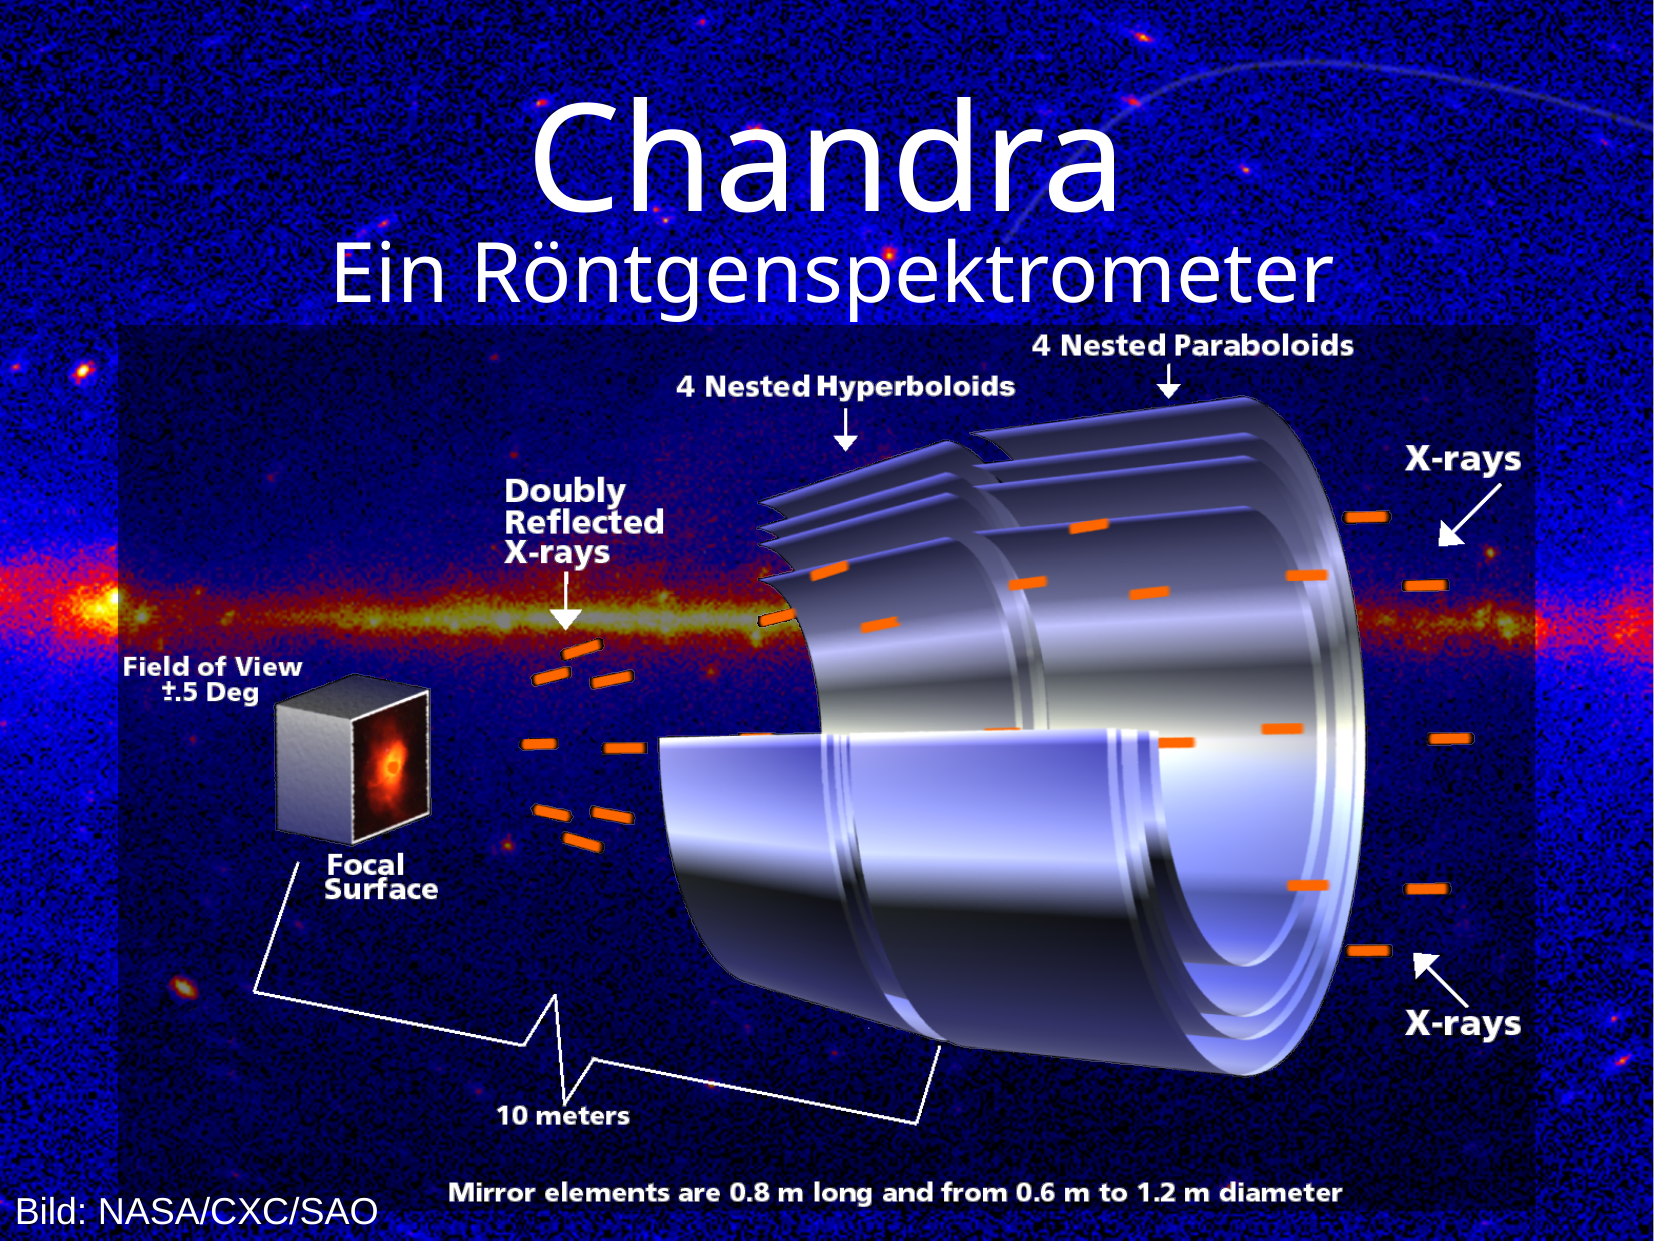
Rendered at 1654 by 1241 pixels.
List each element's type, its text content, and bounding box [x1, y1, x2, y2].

text_box Bild: NASA/CXC/SAO [0, 1183, 394, 1241]
text_box Ein Röntgenspektrometer [425, 206, 1241, 324]
picture [0, 0, 1654, 1241]
title Chandra [82, 49, 1571, 257]
